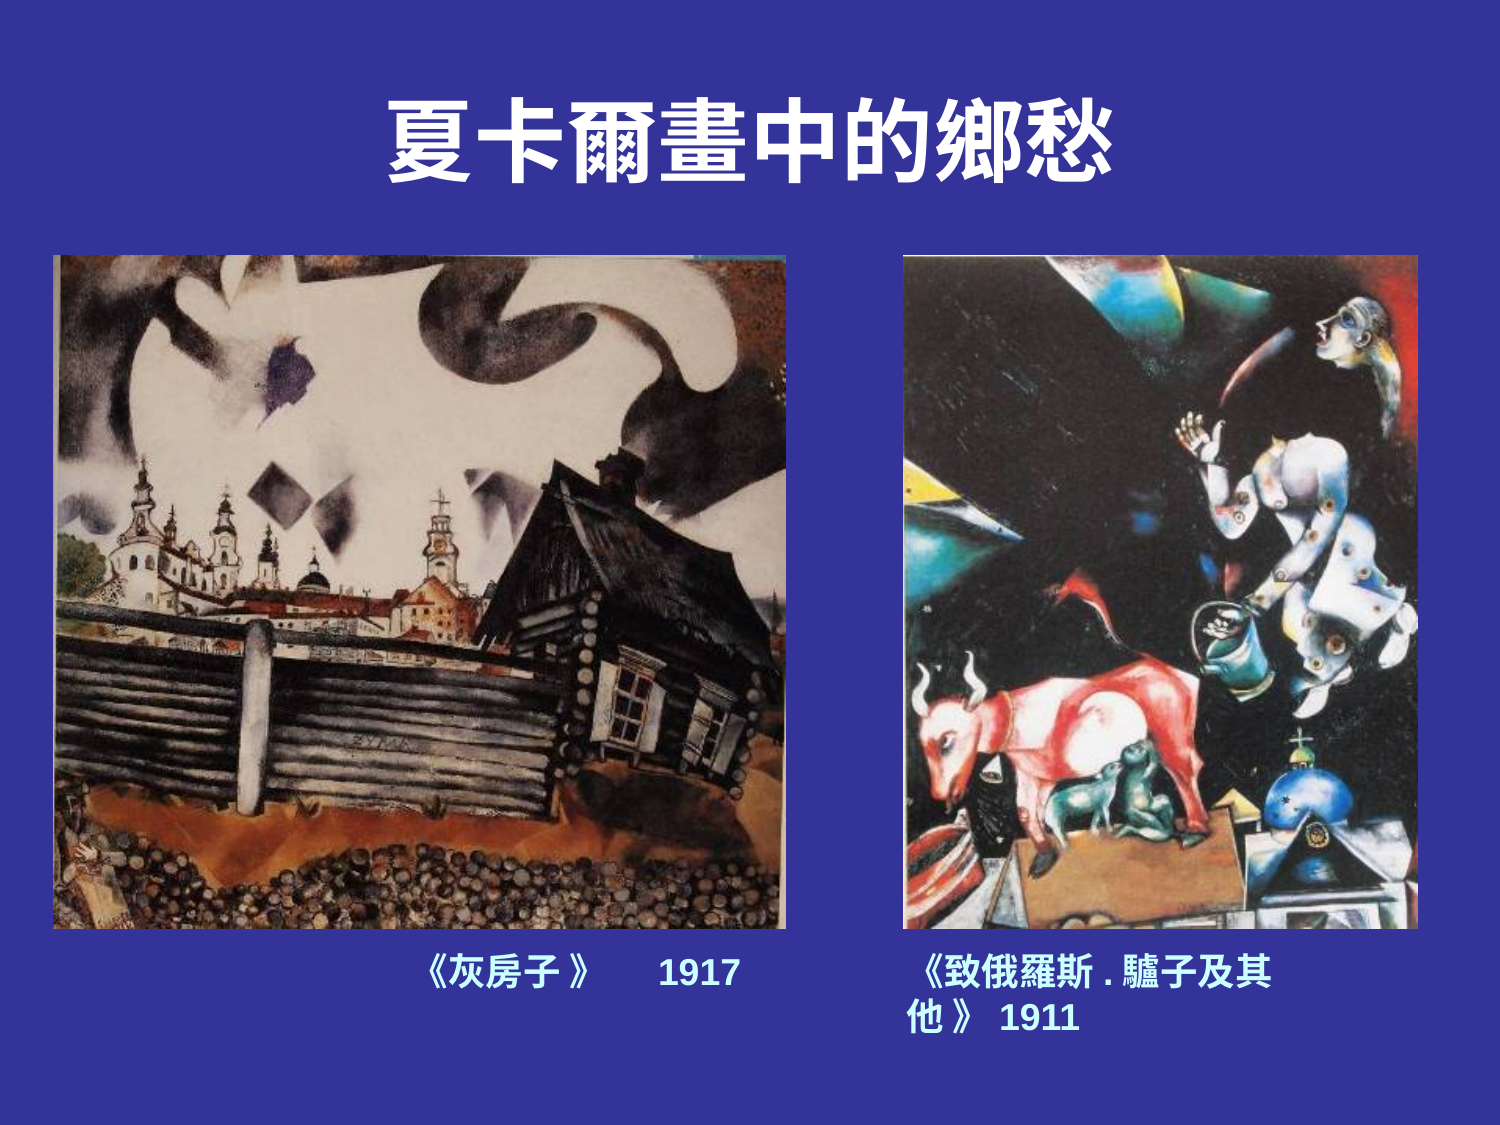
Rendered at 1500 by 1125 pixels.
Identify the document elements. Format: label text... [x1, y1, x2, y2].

text_box 《致俄羅斯.驢子及其他 》1911 [891, 940, 1447, 1001]
title 夏卡爾畫中的鄉愁 [75, 45, 1426, 233]
picture [53, 255, 786, 929]
picture [903, 255, 1418, 929]
text_box 《灰房子 》 1917 [395, 940, 774, 1001]
